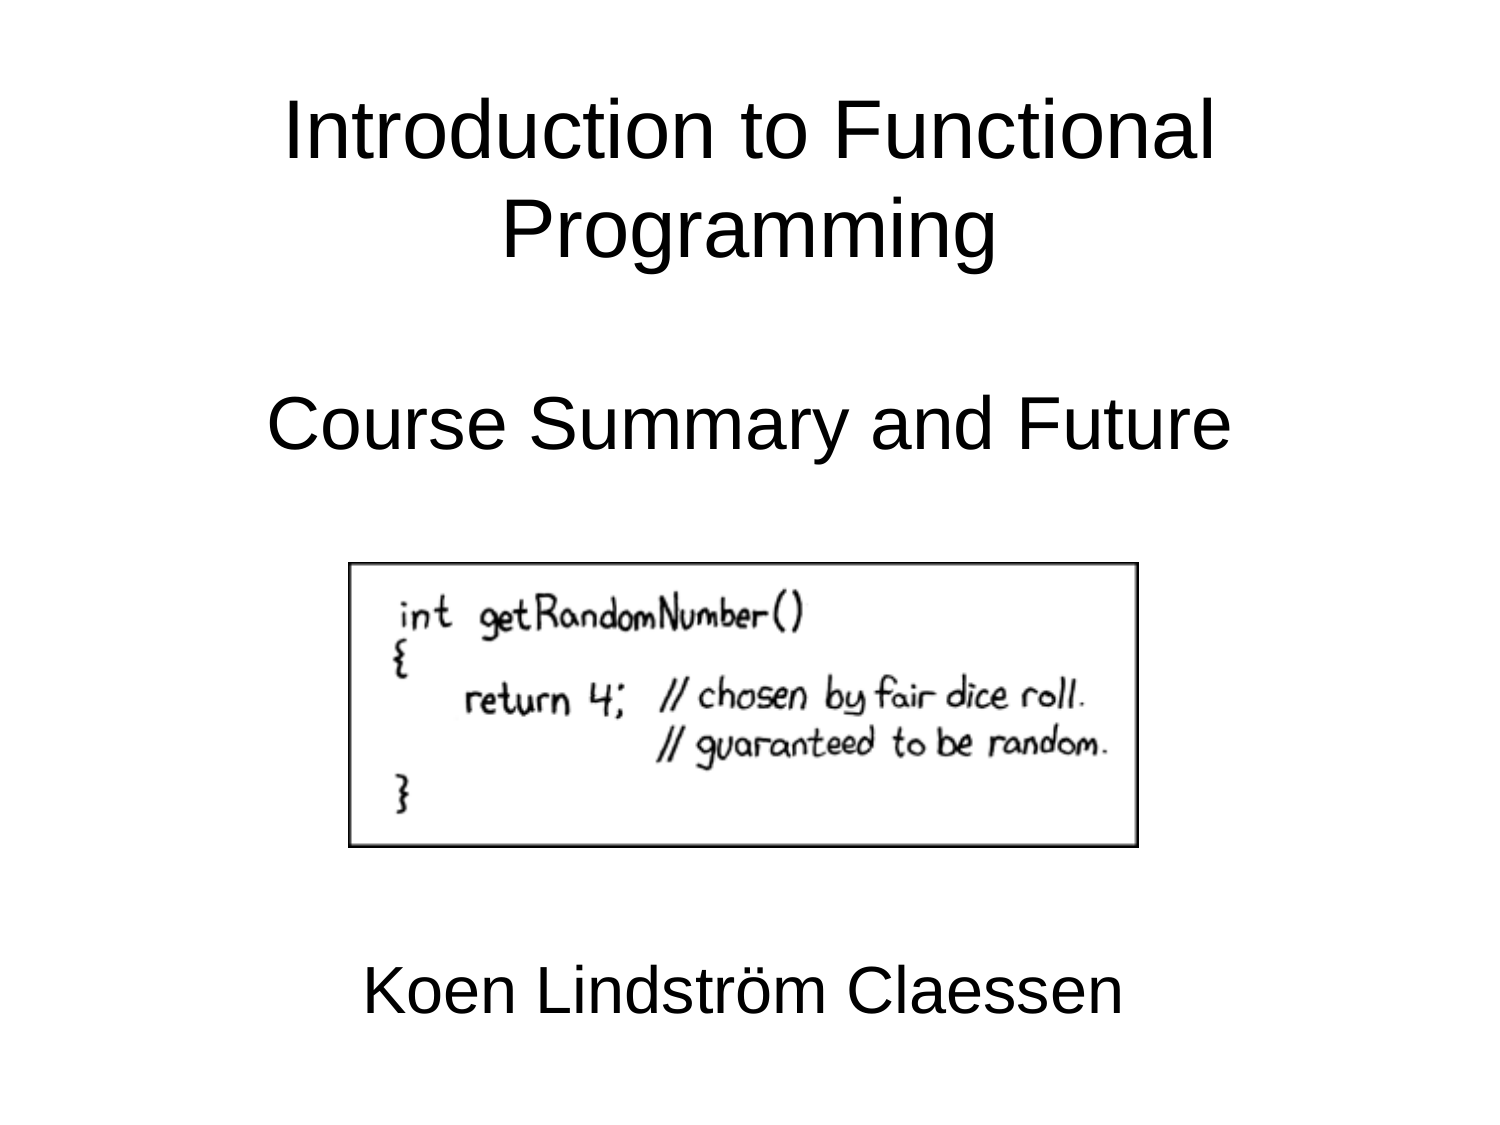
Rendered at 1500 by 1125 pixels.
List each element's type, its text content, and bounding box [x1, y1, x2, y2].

title Introduction to Functional Programming Course Summary and Future [112, 66, 1388, 473]
subtitle Koen Lindström Claessen [218, 939, 1269, 1125]
picture [348, 562, 1139, 848]
